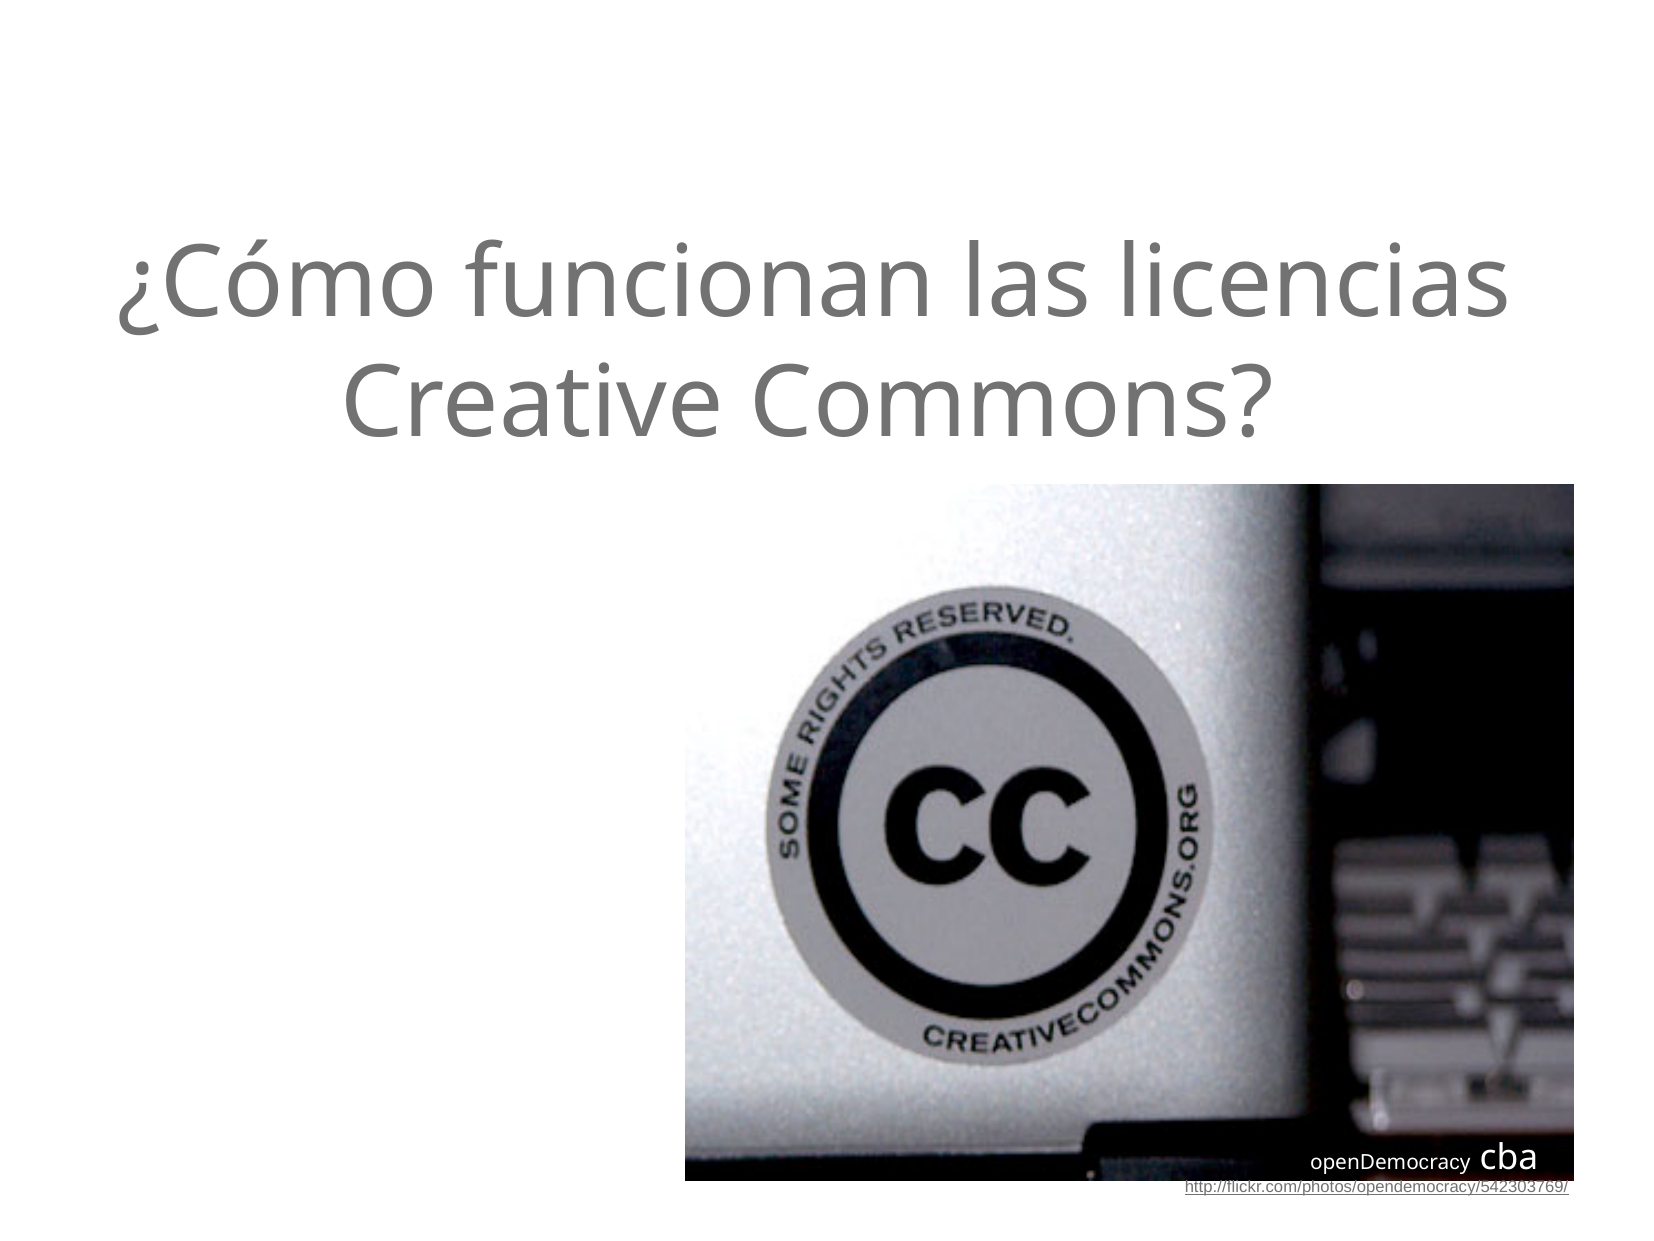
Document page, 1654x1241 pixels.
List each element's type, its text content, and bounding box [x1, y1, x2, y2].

text_box http://flickr.com/photos/opendemocracy/542303769/ [1184, 1168, 1654, 1205]
picture [685, 484, 1574, 1181]
text_box openDemocracy cba [1249, 1130, 1599, 1168]
text_box ¿Cómo funcionan las licencias Creative Commons? [52, 213, 1579, 459]
